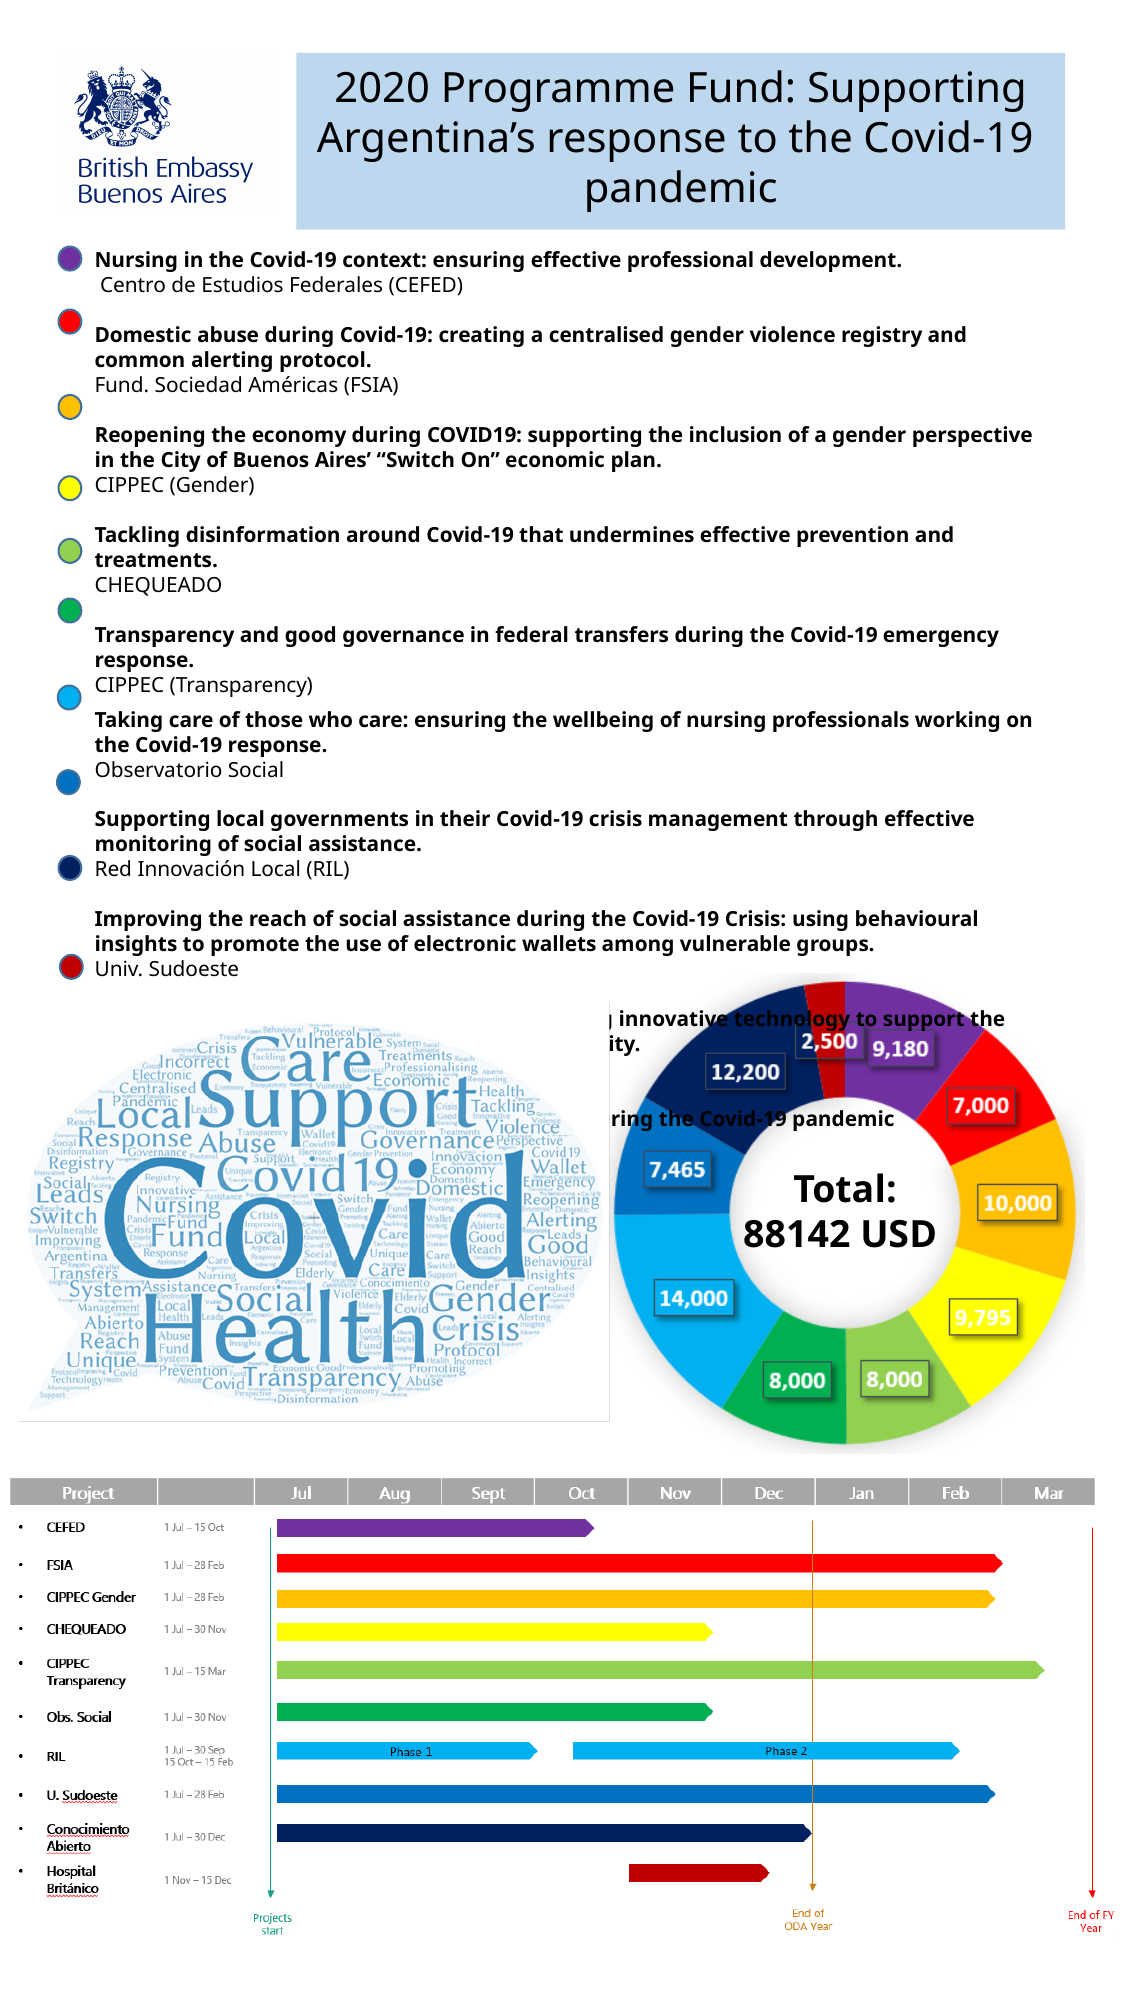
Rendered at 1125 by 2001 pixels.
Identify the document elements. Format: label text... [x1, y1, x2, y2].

text_box [58, 476, 82, 501]
text_box [58, 856, 82, 880]
text_box 2020 Programme Fund: Supporting Argentina’s response to the Covid-19 pandemic [296, 52, 1066, 230]
text_box [57, 770, 80, 795]
text_box [58, 538, 82, 563]
picture [60, 52, 277, 216]
text_box [60, 954, 83, 979]
text_box Nursing in the Covid-19 context: ensuring effective professional development. Centro de Estudios Federales (CEFED) Domestic abuse during Covid-19: creating a centralised gender violence registry and common alerting protocol. Fund. Sociedad Américas (FSIA) Reopening the economy during COVID19: supporting the inclusion of a gender perspective in the City of Buenos Aires’ “Switch On” economic plan. CIPPEC (Gender) Tackling disinformation around Covid-19 that undermines effective prevention and treatments. CHEQUEADO Transparency and good governance in federal transfers during the Covid-19 emergency response. CIPPEC (Transparency) Taking care of those who care: ensuring the wellbeing of nursing professionals working on the Covid-19 response. Observatorio Social Supporting local governments in their Covid-19 crisis management through effective monitoring of social assistance. Red Innovación Local (RIL) Improving the reach of social assistance during the Covid-19 Crisis: using behavioural insights to promote the use of electronic wallets among vulnerable groups. Univ. Sudoeste Supporting the vulnerable during COVID-19: using innovative technology to support the elderly population in the Vicente Lopez municipality. Conocimiento Abierto The role of the University in nursing education during the Covid-19 pandemic Hospital Británico [79, 239, 1066, 1018]
text_box [58, 246, 82, 271]
text_box Total: 88142 USD [718, 1157, 962, 1265]
text_box [58, 395, 82, 419]
text_box [57, 685, 81, 710]
picture [19, 973, 1085, 1454]
text_box [58, 309, 82, 334]
text_box [58, 598, 82, 623]
picture [4, 1472, 1119, 1941]
